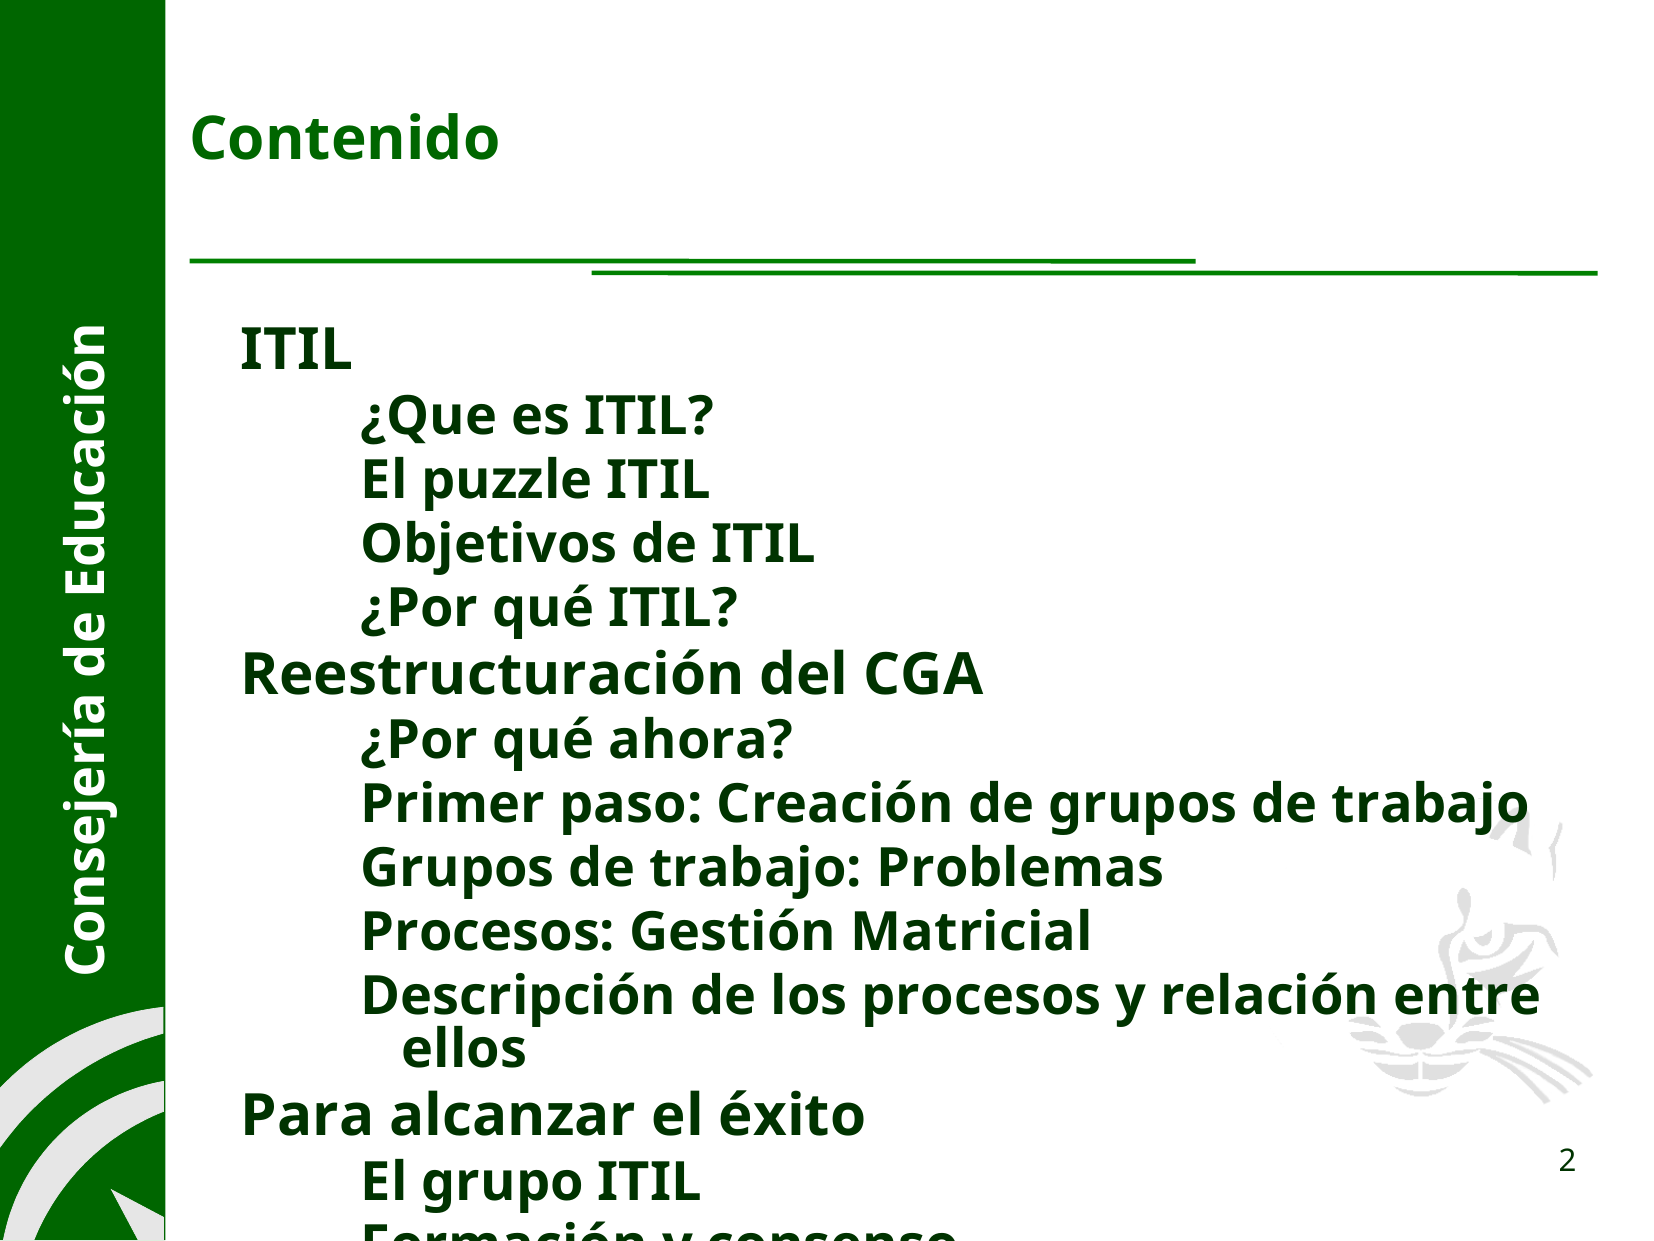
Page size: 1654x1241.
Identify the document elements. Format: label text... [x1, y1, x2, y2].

list ITIL ¿Que es ITIL? El puzzle ITIL Objetivos de ITIL ¿Por qué ITIL? Reestructuración del CGA ¿Por qué ahora? Primer paso: Creación de grupos de trabajo Grupos de trabajo: Problemas Procesos: Gestión Matricial Descripción de los procesos y relación entre ellos Para alcanzar el éxito El grupo ITIL Formación y consenso [206, 324, 1595, 1129]
title Contenido [189, 64, 1594, 219]
